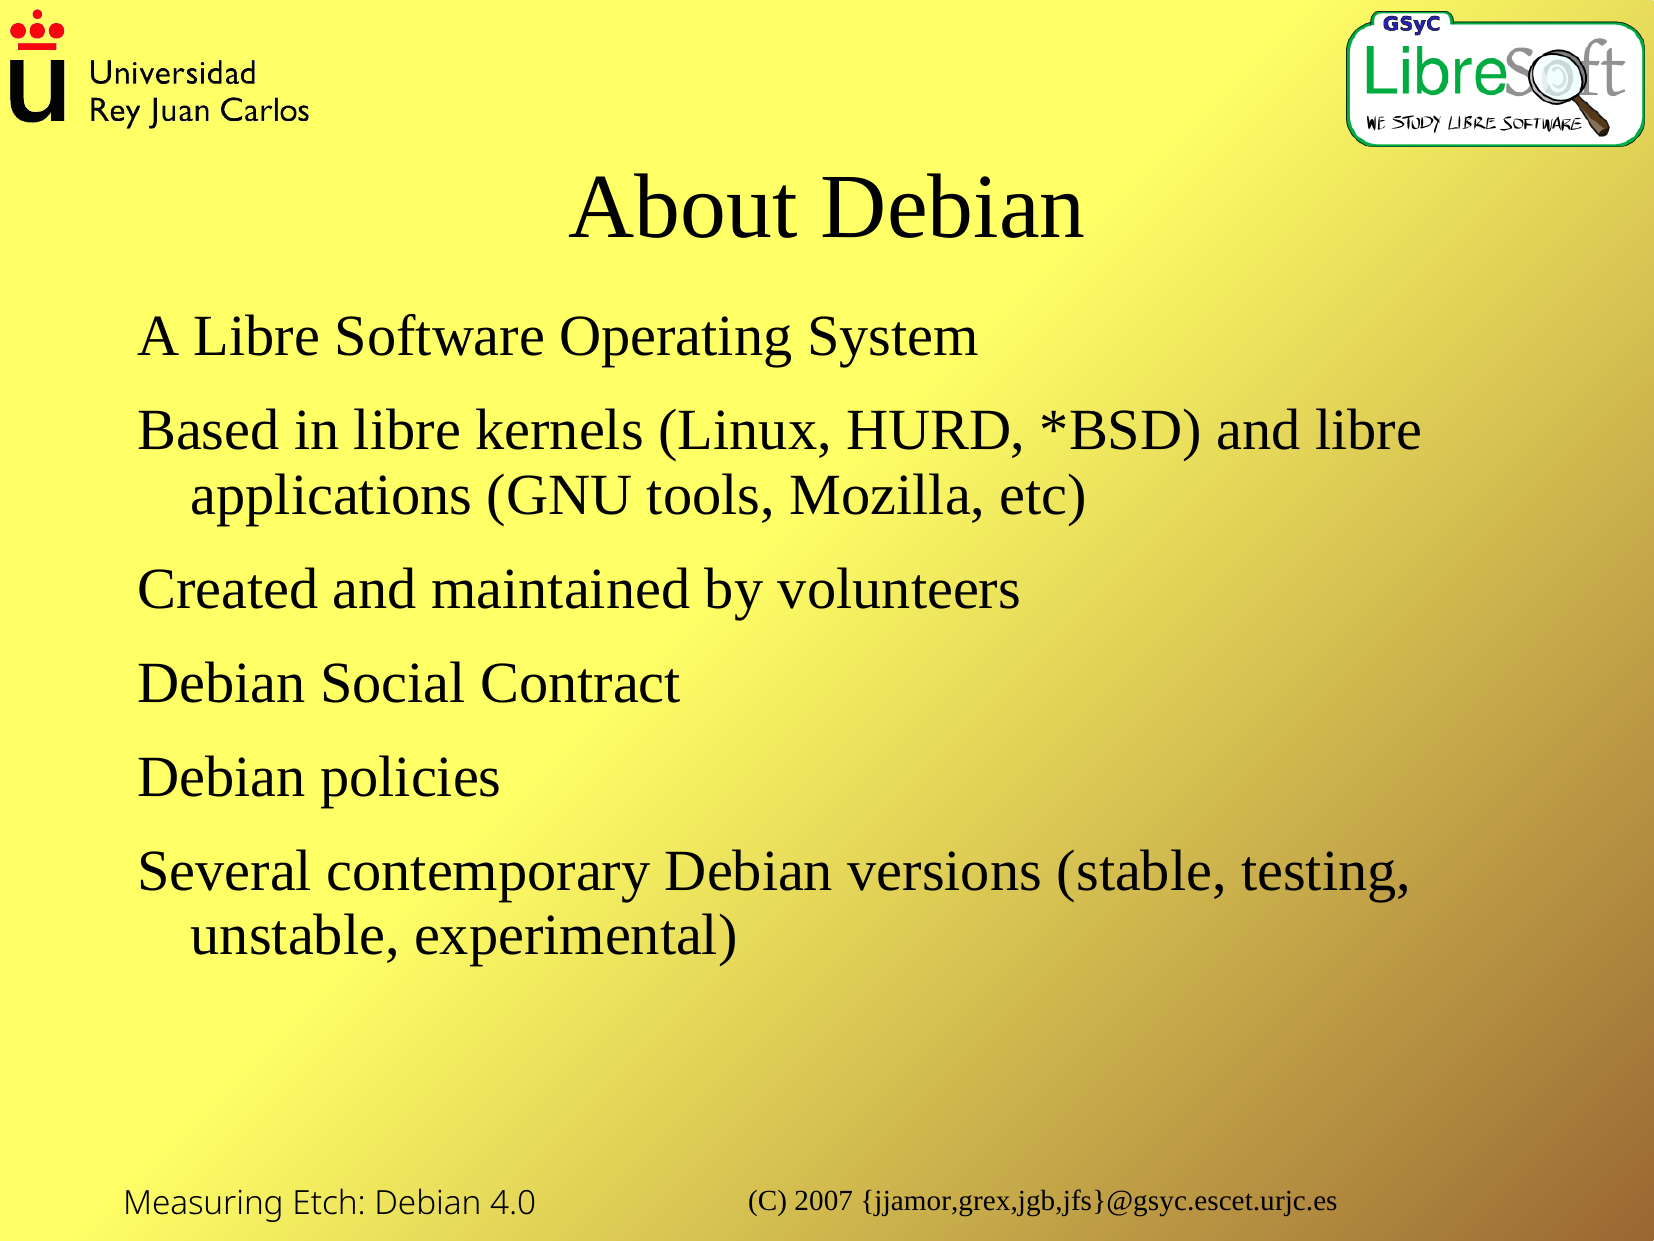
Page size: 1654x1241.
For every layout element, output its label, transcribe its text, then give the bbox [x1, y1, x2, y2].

picture [1346, 11, 1645, 147]
list A Libre Software Operating System Based in libre kernels (Linux, HURD, *BSD) and libre applications (GNU tools, Mozilla, etc) Created and maintained by volunteers Debian Social Contract Debian policies Several contemporary Debian versions (stable, testing, unstable, experimental) [119, 303, 1532, 1098]
title About Debian [121, 102, 1534, 310]
picture [10, 9, 309, 129]
